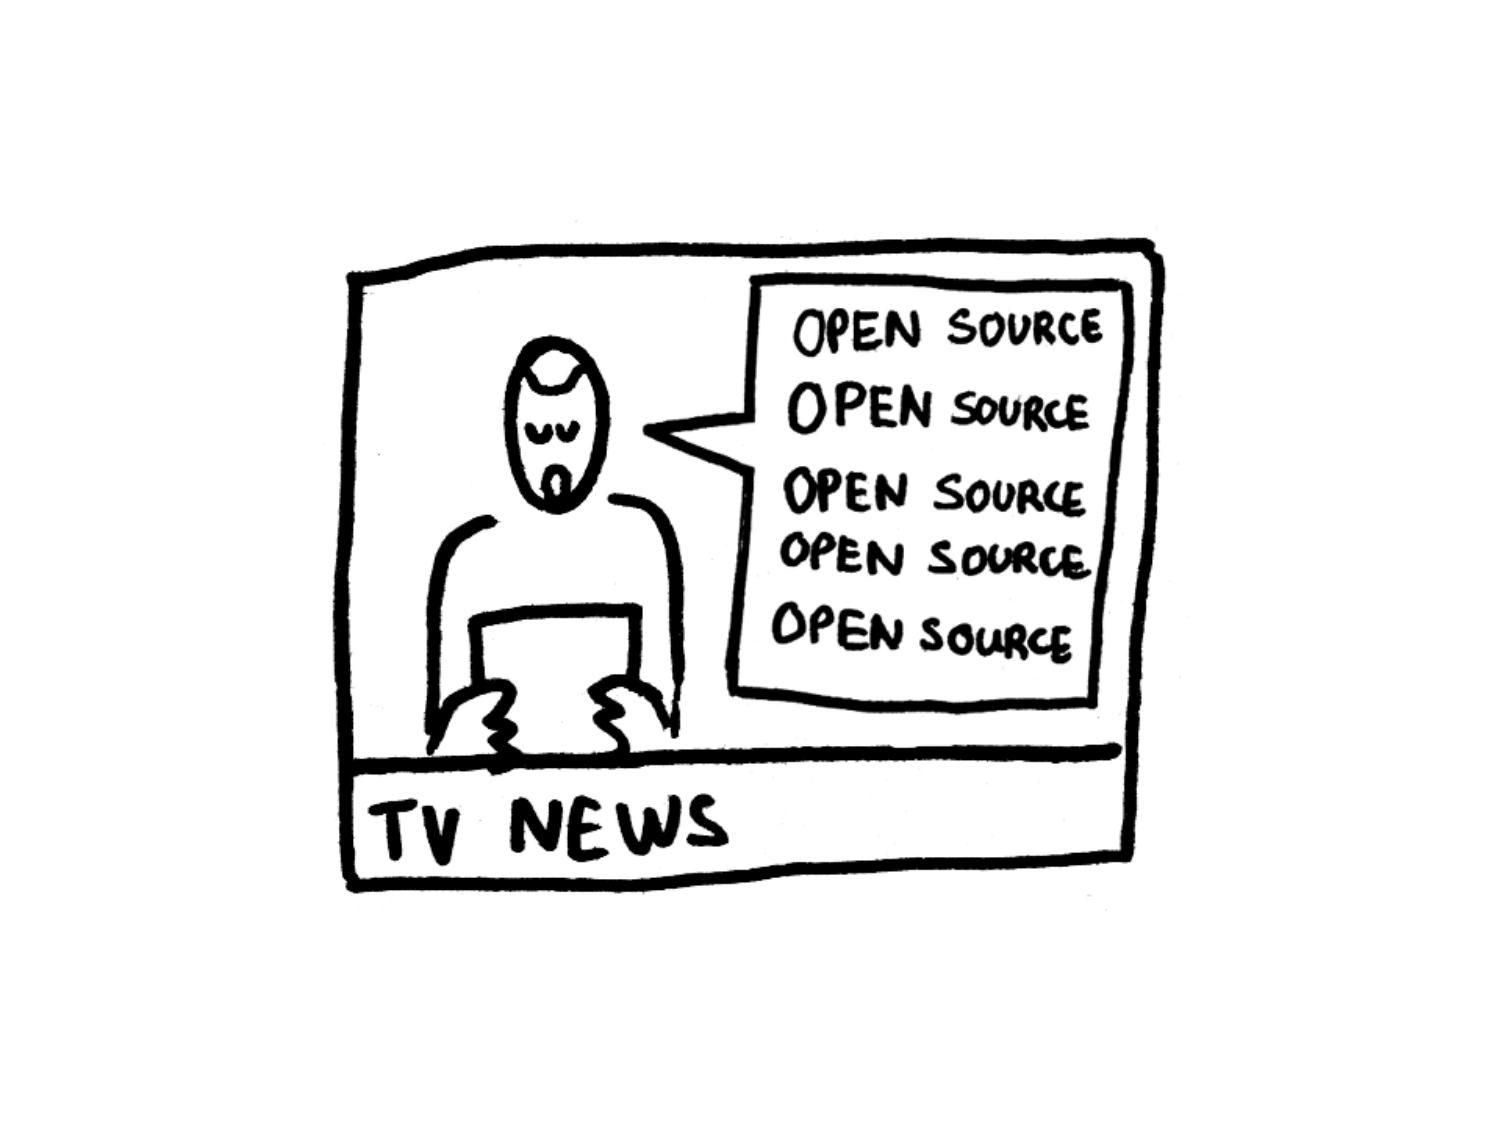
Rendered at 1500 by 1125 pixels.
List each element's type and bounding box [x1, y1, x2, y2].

picture [302, 210, 1198, 915]
